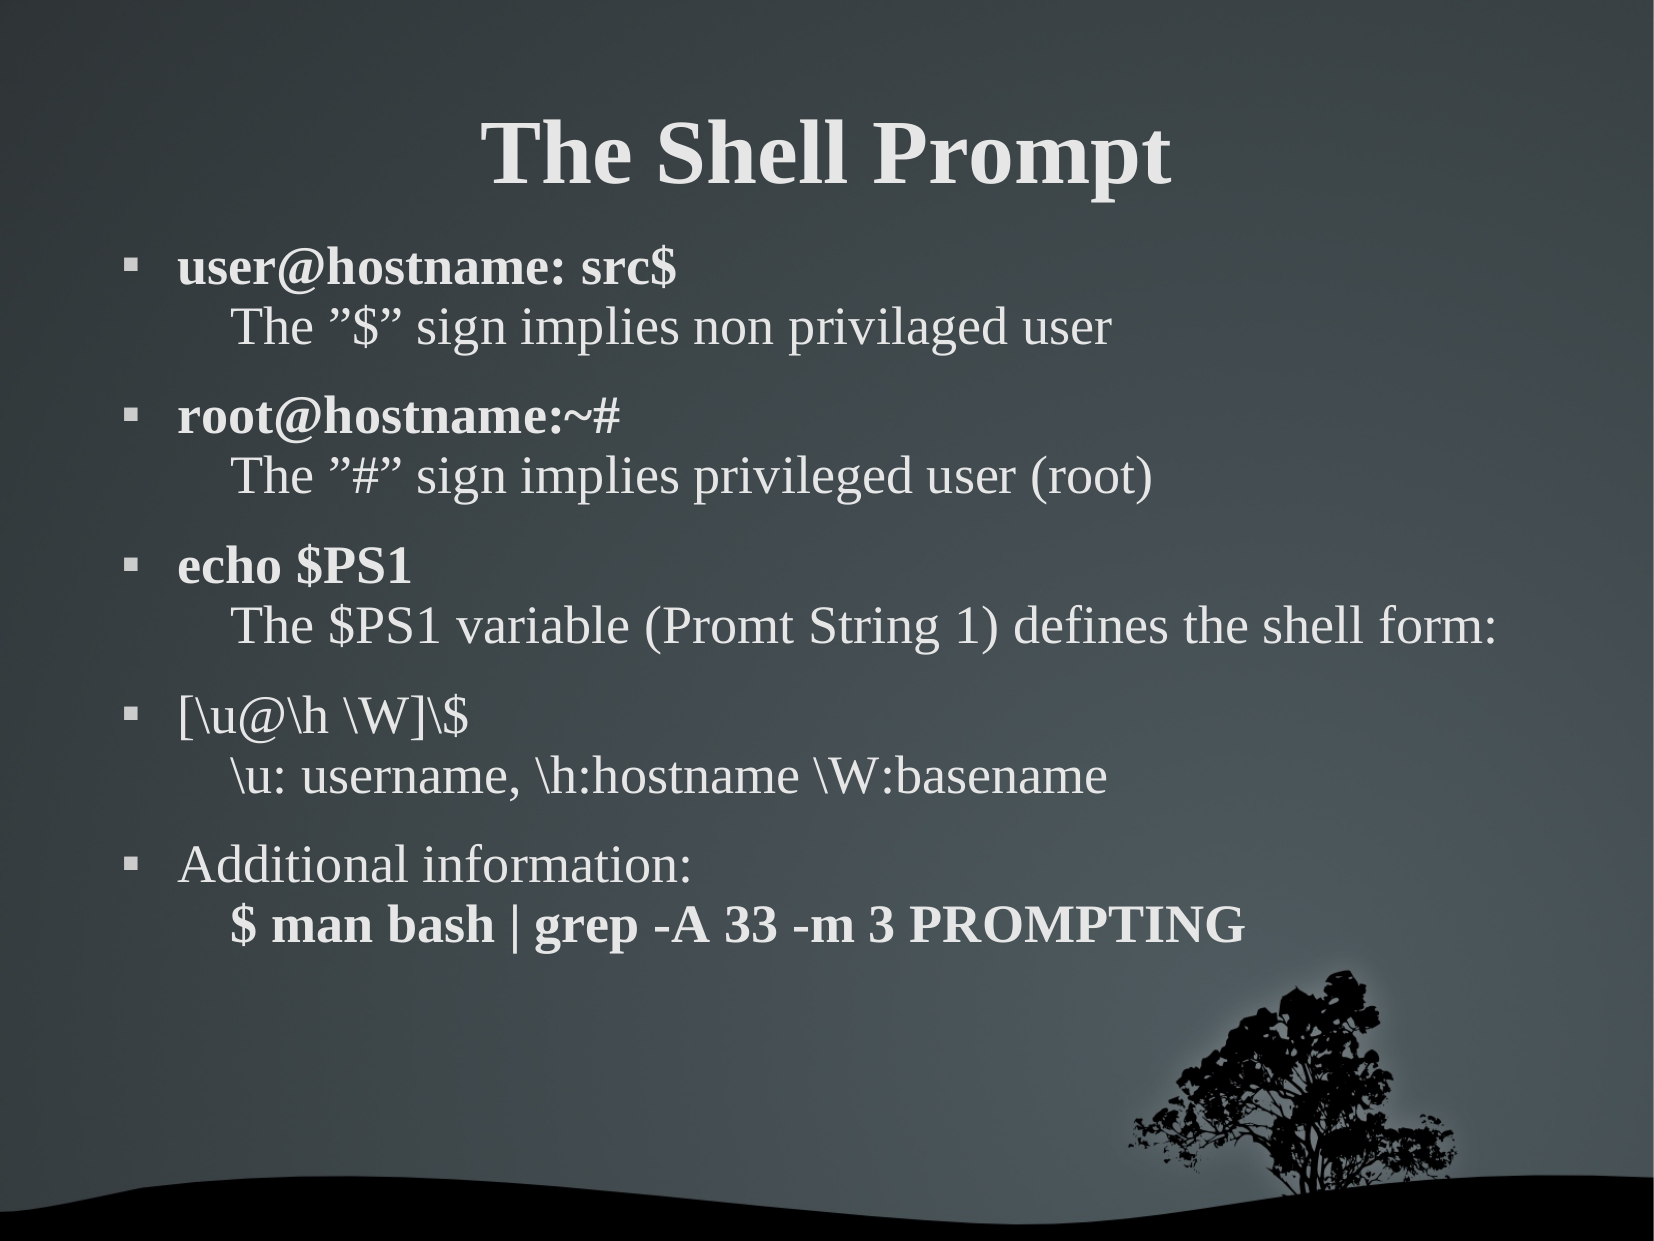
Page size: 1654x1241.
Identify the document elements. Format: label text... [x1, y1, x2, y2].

list user@hostname: src$ The ”$” sign implies non privilaged user root@hostname:~# The ”#” sign implies privileged user (root) echo $PS1 The $PS1 variable (Promt String 1) defines the shell form: [\u@\h \W]\$ \u: username, \h:hostname \W:basename Additional information: $ man bash | grep -A 33 -m 3 PROMPTING [88, 236, 1577, 1241]
title The Shell Prompt [82, 49, 1571, 257]
picture [0, 0, 1654, 1241]
